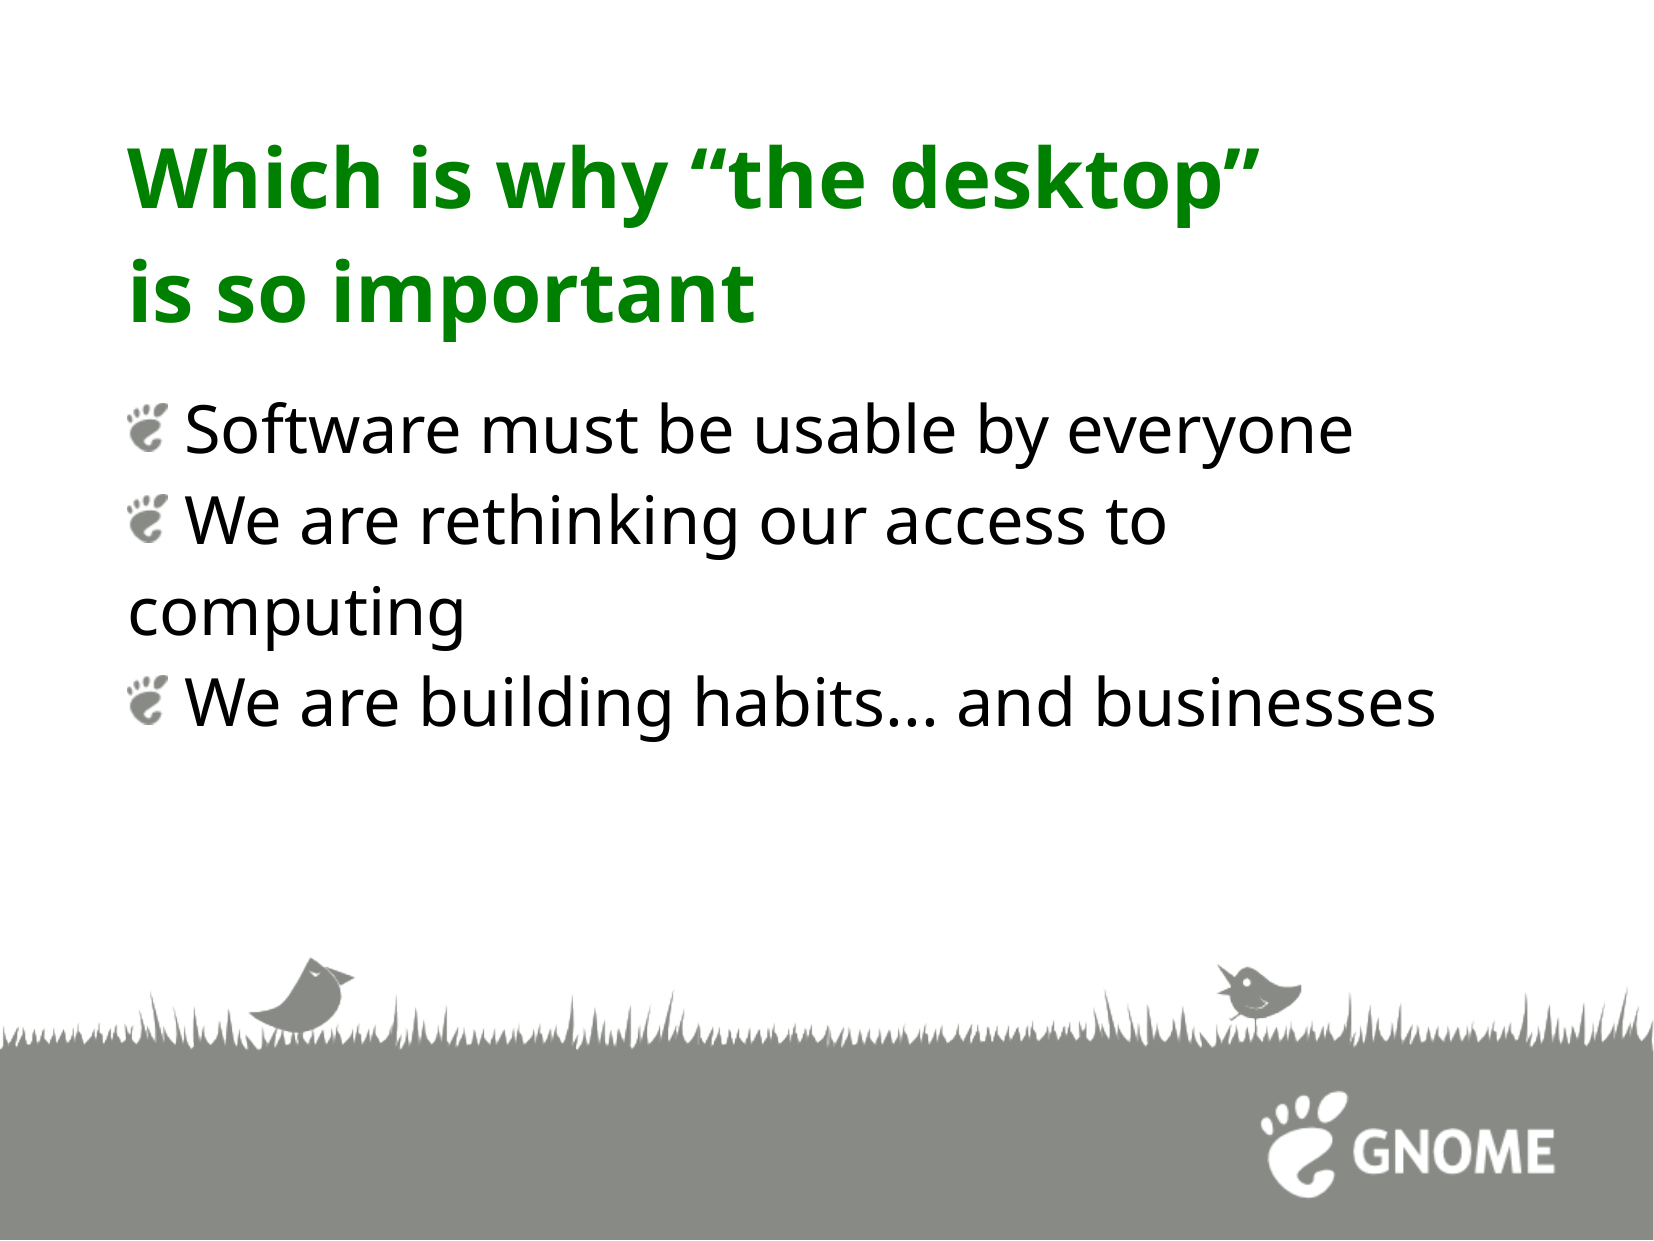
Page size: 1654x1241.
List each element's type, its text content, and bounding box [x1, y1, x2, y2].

text_box Which is why “the desktop” is so important [112, 112, 1351, 351]
text_box Software must be usable by everyone We are rethinking our access to computing We are building habits... and businesses [112, 375, 1538, 659]
picture [0, 0, 1654, 1241]
